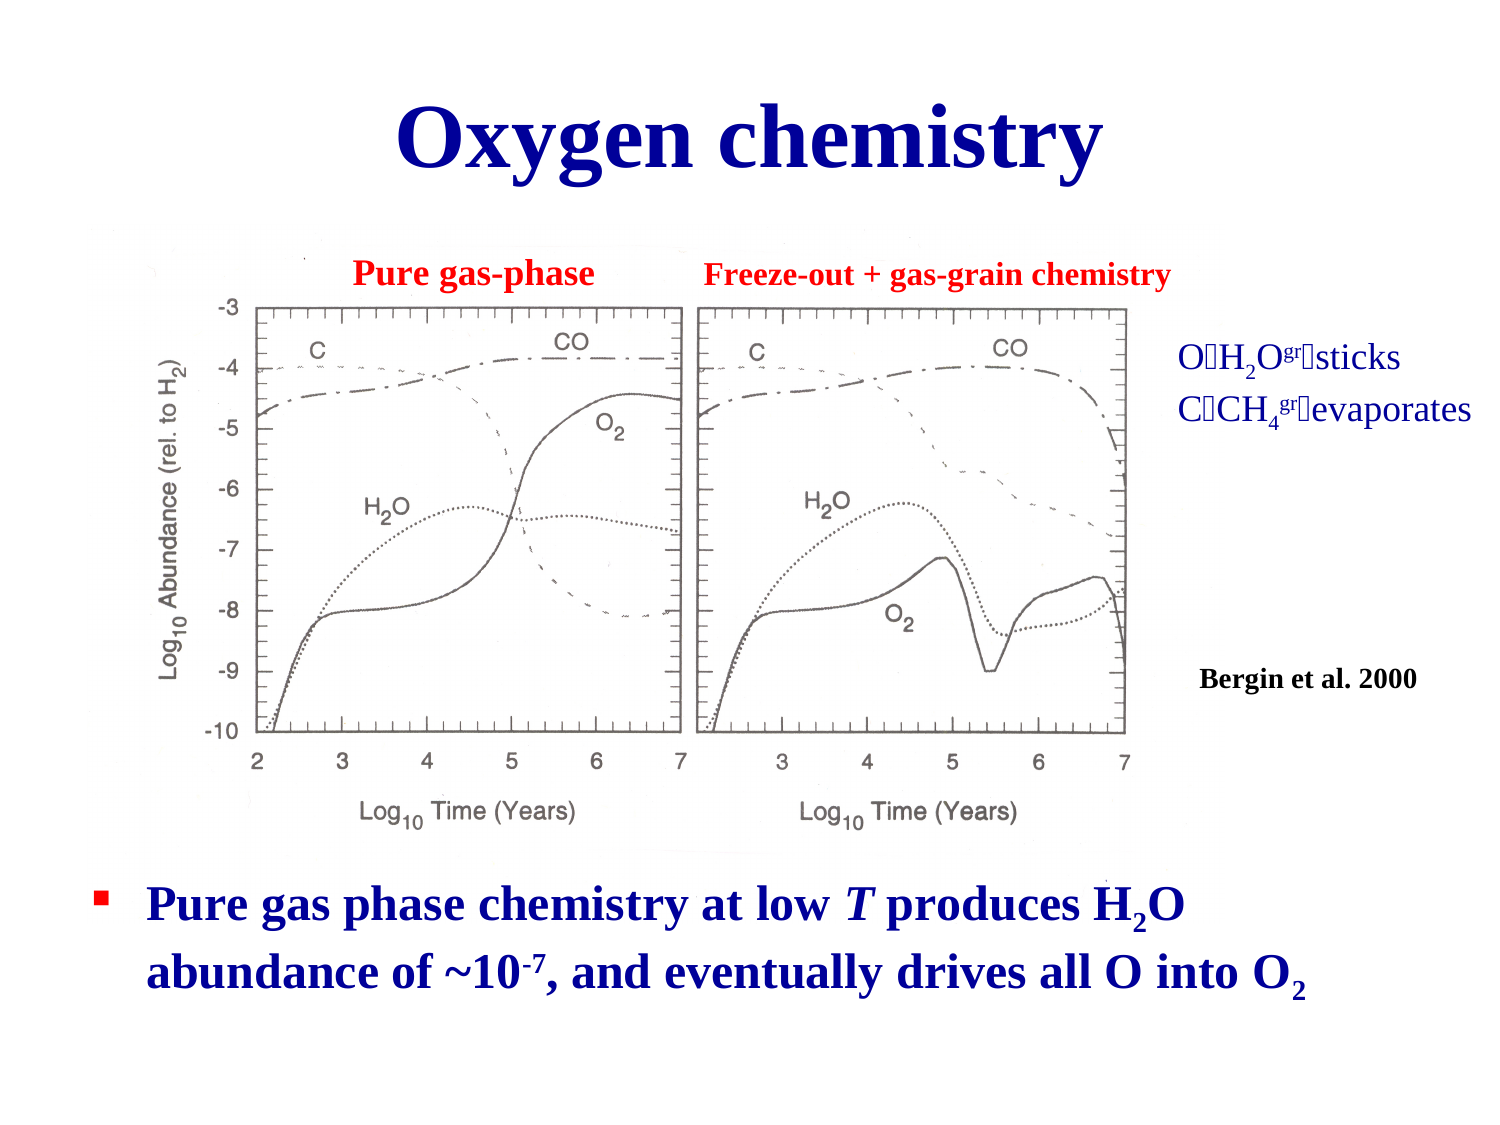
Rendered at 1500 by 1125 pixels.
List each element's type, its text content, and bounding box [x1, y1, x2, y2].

text_box Freeze-out + gas-grain chemistry [688, 244, 1188, 301]
text_box Bergin et al. 2000 [1184, 651, 1433, 703]
text_box Pure gas-phase [337, 239, 611, 301]
picture [87, 224, 1225, 862]
text_box OH2Ogrsticks CCH4grevaporates [1162, 324, 1488, 443]
title Oxygen chemistry [112, 37, 1388, 225]
list Pure gas phase chemistry at low T produces H2O abundance of ~10-7, and eventually drives all O into O2 [75, 862, 1351, 1063]
